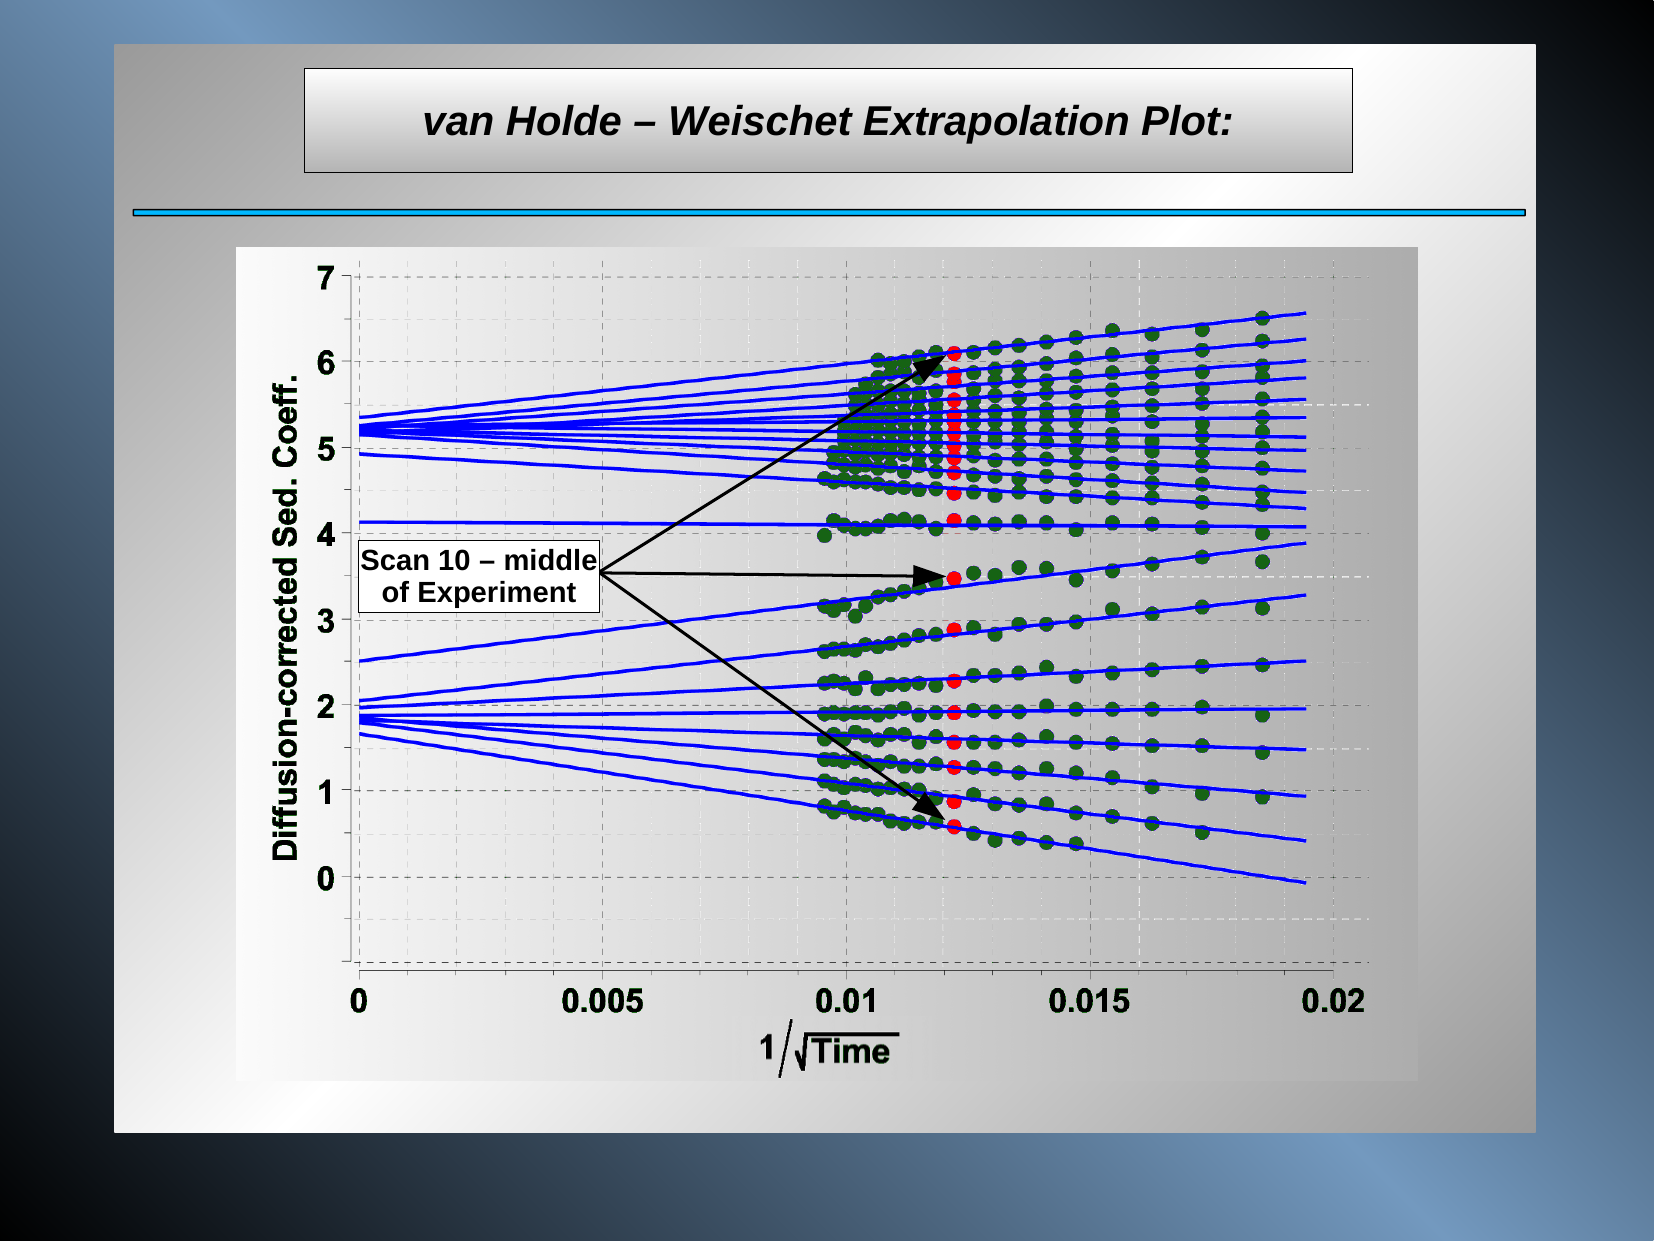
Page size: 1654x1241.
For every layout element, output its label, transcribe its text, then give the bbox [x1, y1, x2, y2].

text_box Scan 10 – middle of Experiment [358, 540, 600, 613]
picture [236, 247, 1418, 1081]
text_box [133, 209, 1526, 216]
text_box van Holde – Weischet Extrapolation Plot: [304, 68, 1353, 173]
